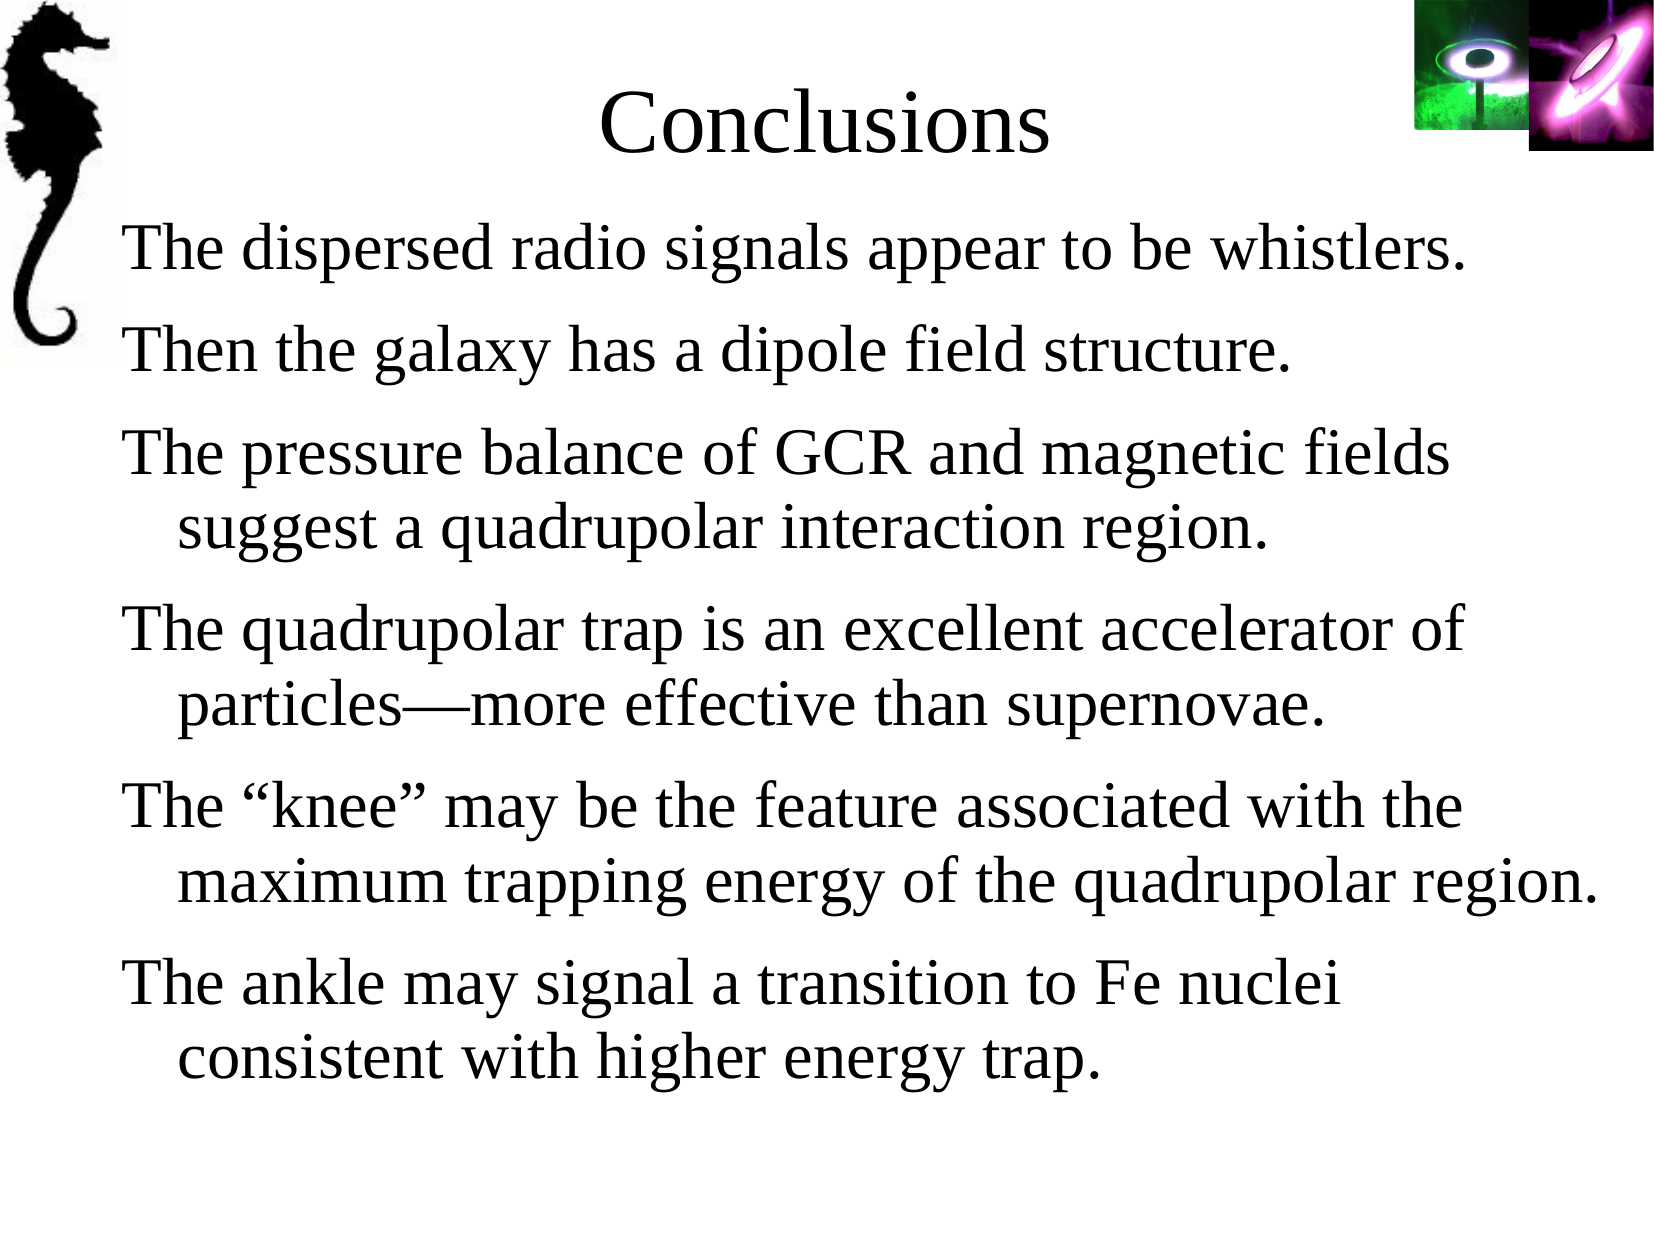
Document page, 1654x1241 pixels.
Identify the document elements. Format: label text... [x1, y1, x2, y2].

title Conclusions [121, 19, 1532, 210]
picture [1414, 0, 1654, 151]
picture [0, 0, 123, 363]
list The dispersed radio signals appear to be whistlers. Then the galaxy has a dipole field structure. The pressure balance of GCR and magnetic fields suggest a quadrupolar interaction region. The quadrupolar trap is an excellent accelerator of particles—more effective than supernovae. The “knee” may be the feature associated with the maximum trapping energy of the quadrupolar region. The ankle may signal a transition to Fe nuclei consistent with higher energy trap. [121, 210, 1621, 1201]
